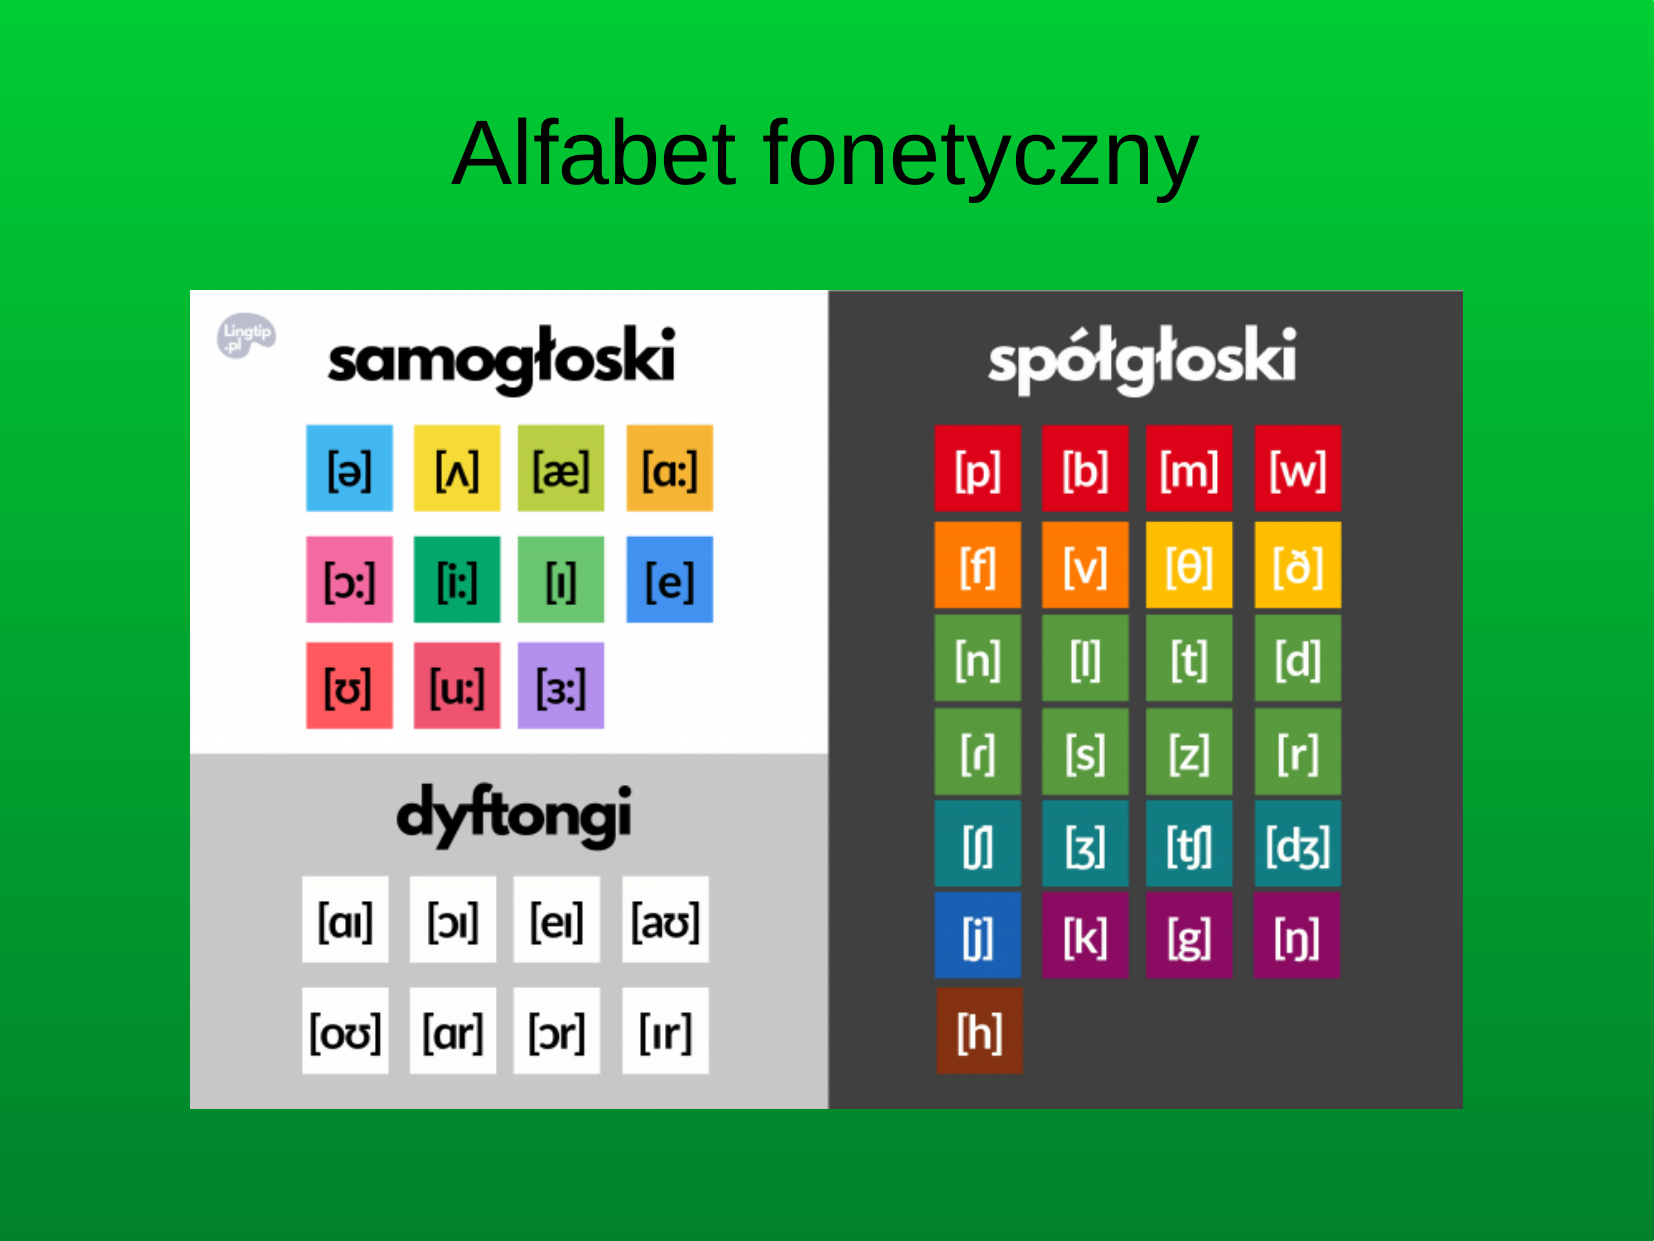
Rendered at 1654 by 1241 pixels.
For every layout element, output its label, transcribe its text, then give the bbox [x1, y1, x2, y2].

title Alfabet fonetyczny [82, 49, 1571, 257]
picture [190, 290, 1463, 1109]
